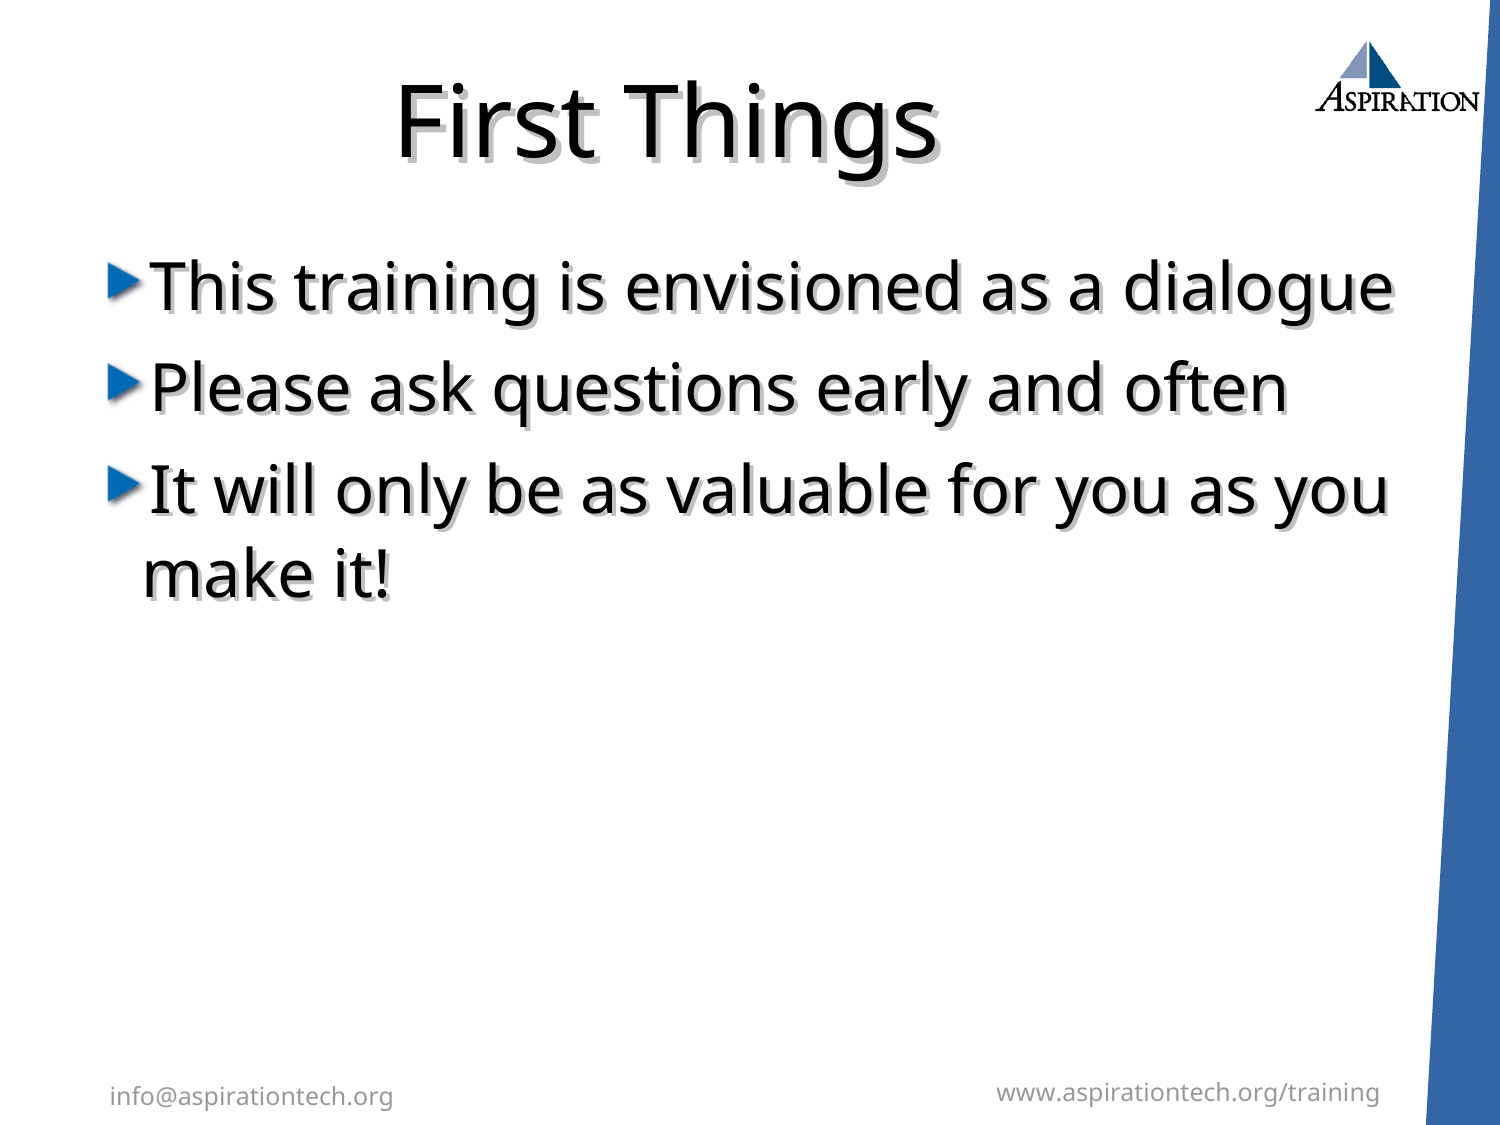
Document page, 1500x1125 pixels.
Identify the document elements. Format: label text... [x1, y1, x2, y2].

title First Things [49, 19, 1284, 206]
picture [1315, 41, 1480, 120]
list This training is envisioned as a dialogue Please ask questions early and often It will only be as valuable for you as you make it! [49, 238, 1447, 892]
